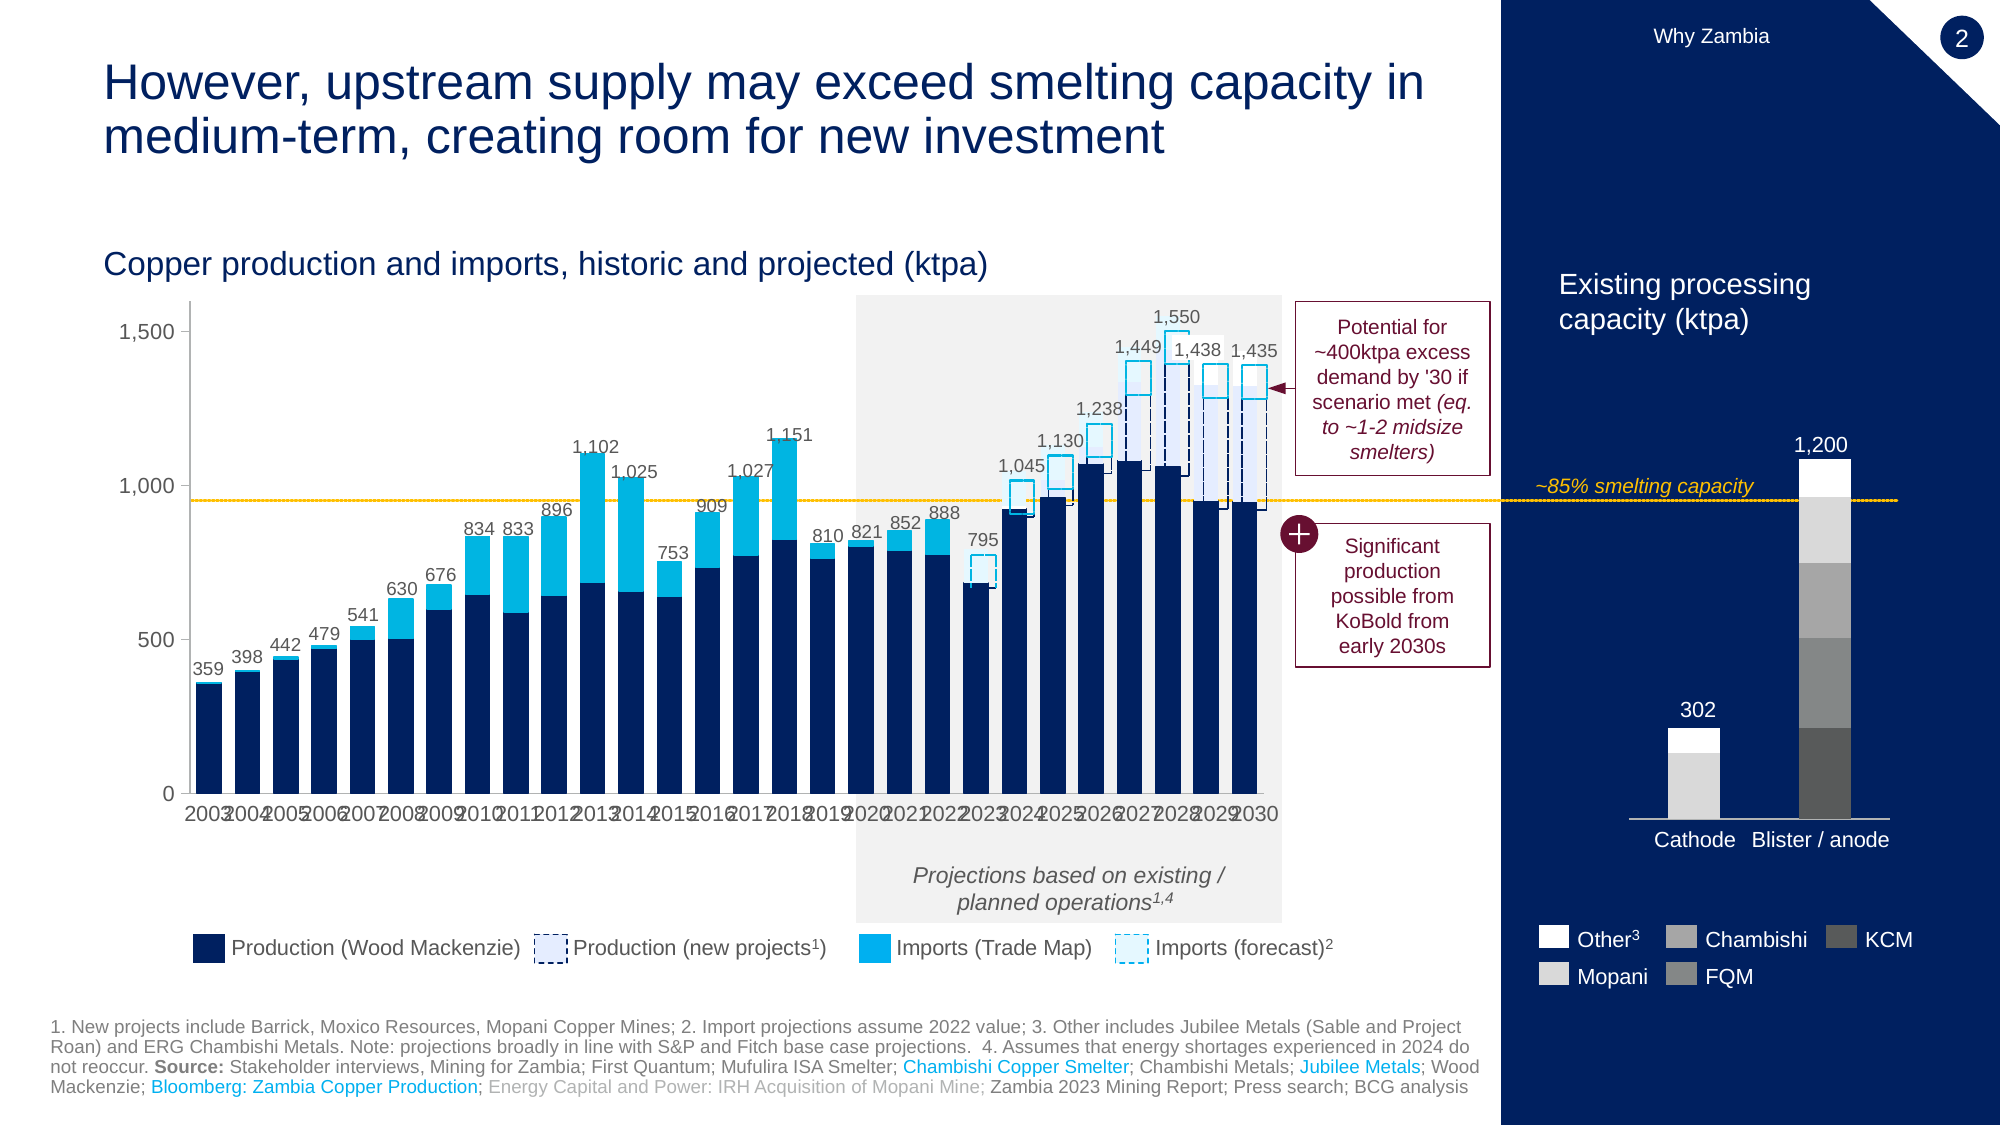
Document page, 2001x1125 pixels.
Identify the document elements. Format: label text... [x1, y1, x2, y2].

chart [688, 808, 697, 813]
chart [1243, 366, 1266, 398]
text_box 2011 [504, 797, 533, 846]
text_box Imports (forecast)2 [1155, 929, 1363, 969]
text_box 1,027 [725, 457, 777, 482]
text_box Existing processing capacity (ktpa) [1558, 265, 1897, 318]
chart [881, 808, 887, 817]
text_box 2023 [969, 797, 998, 846]
chart [1623, 328, 1896, 830]
text_box [1626, 318, 1638, 328]
text_box Production (new projects1) [573, 929, 847, 969]
chart [1269, 807, 1275, 817]
text_box 1,438 [1172, 335, 1224, 360]
text_box [1004, 934, 1366, 970]
text_box 1,449 [1112, 332, 1164, 357]
text_box 1,102 [570, 433, 622, 458]
text_box Why Zambia [1653, 14, 1892, 56]
text_box [1737, 318, 1744, 328]
text_box 2025 [1046, 797, 1075, 846]
text_box 1. New projects include Barrick, Moxico Resources, Mopani Copper Mines; 2. Import projections assume 2022 value; 3. Other includes Jubilee Metals (Sable and Project Roan) and ERG Chambishi Metals. Note: projections broadly in line with S&P and Fitch base case projections. 4. Assumes that energy shortages experienced in 2024 do not reoccur. Source: Stakeholder interviews, Mining for Zambia; First Quantum; Mufulira ISA Smelter; Chambishi Copper Smelter; Chambishi Metals; Jubilee Metals; Wood Mackenzie; Bloomberg: Zambia Copper Production ; Energy Capital and Power: IRH Acquisition of Mopani Mine; Zambia 2023 Mining Report; Press search; BCG analysis [50, 1017, 1488, 1098]
text_box 2019 [814, 797, 843, 846]
text_box 888 [927, 498, 963, 523]
text_box 1,238 [1074, 395, 1125, 420]
text_box [1712, 318, 1719, 327]
text_box 909 [694, 492, 730, 517]
chart [998, 808, 1004, 817]
text_box 1,045 [996, 451, 1048, 476]
text_box [535, 934, 567, 963]
text_box 676 [423, 561, 459, 585]
text_box 896 [539, 496, 575, 521]
text_box FQM [1705, 960, 1754, 989]
text_box [1720, 318, 1734, 328]
chart [223, 808, 229, 817]
text_box 1,151 [764, 420, 815, 445]
chart [610, 808, 616, 817]
text_box 398 [229, 643, 265, 668]
chart [765, 808, 771, 817]
text_box ~85% smelting capacity [1535, 452, 1623, 499]
text_box 1,550 [1151, 302, 1203, 327]
text_box Other3 [1578, 923, 1640, 952]
text_box 2008 [388, 797, 417, 846]
text_box 2030 [1240, 797, 1269, 846]
text_box 2028 [1162, 797, 1191, 846]
text_box [1648, 318, 1657, 328]
text_box [1660, 318, 1677, 328]
text_box 2003 [194, 797, 223, 846]
text_box 810 [810, 521, 846, 546]
text_box 2010 [465, 797, 494, 846]
text_box [1594, 318, 1601, 327]
text_box 359 [190, 655, 226, 679]
text_box 2005 [271, 797, 300, 846]
text_box [1692, 318, 1701, 328]
text_box [1727, 321, 1734, 327]
text_box 2007 [349, 797, 378, 846]
text_box 2017 [736, 797, 765, 846]
chart [494, 807, 500, 817]
text_box 541 [345, 601, 381, 626]
text_box [1502, 0, 2000, 1125]
text_box 2027 [1124, 797, 1153, 846]
text_box [859, 934, 891, 963]
text_box [1577, 321, 1584, 327]
text_box [1610, 321, 1617, 327]
chart [95, 290, 1288, 817]
text_box 2022 [930, 797, 959, 846]
text_box 2012 [543, 797, 572, 846]
text_box 821 [849, 518, 885, 543]
text_box 833 [500, 514, 536, 539]
text_box 2018 [775, 797, 804, 846]
chart [536, 807, 542, 816]
text_box 2029 [1201, 797, 1230, 846]
text_box 2020 [853, 797, 881, 846]
text_box 1,130 [1035, 426, 1086, 451]
chart [1075, 808, 1084, 813]
chart [1153, 808, 1159, 817]
text_box 2009 [426, 797, 455, 846]
text_box Significant production possible from KoBold from early 2030s [1295, 523, 1490, 667]
title However, upstream supply may exceed smelting capacity in medium-term, creating room for new investment [103, 55, 1455, 166]
text_box 834 [461, 514, 497, 539]
text_box 2026 [1085, 797, 1114, 846]
chart [1036, 808, 1041, 816]
chart [262, 808, 267, 816]
text_box KCM [1865, 923, 1914, 952]
text_box Blister / anode [1783, 823, 1858, 881]
text_box [1641, 318, 1645, 328]
text_box Copper production and imports, historic and projected (ktpa) [103, 241, 1042, 295]
text_box 2021 [891, 797, 920, 846]
chart [572, 808, 578, 816]
text_box 2006 [310, 797, 339, 846]
text_box 852 [888, 509, 924, 534]
text_box [1678, 318, 1686, 328]
text_box 479 [306, 619, 342, 644]
chart [339, 808, 348, 817]
text_box 795 [965, 526, 1001, 551]
chart [959, 808, 965, 816]
text_box Projections based on existing / planned operations1,4 [856, 817, 1282, 923]
chart [300, 808, 309, 813]
text_box Other3 [1580, 933, 1591, 946]
text_box 753 [655, 538, 691, 563]
text_box 2 [1940, 15, 1984, 60]
text_box 2024 [1007, 797, 1036, 846]
text_box 1,200 [1791, 428, 1851, 456]
text_box Chambishi [1705, 923, 1809, 952]
chart [1114, 808, 1123, 817]
text_box Imports (Trade Map) [896, 929, 1104, 969]
text_box [1656, 318, 1661, 326]
text_box 1,025 [609, 458, 660, 482]
chart [649, 808, 654, 816]
text_box 1,435 [1229, 336, 1280, 361]
text_box [1704, 318, 1709, 328]
text_box [1280, 515, 1319, 553]
chart [924, 807, 929, 815]
text_box Production (Wood Mackenzie) [231, 929, 530, 969]
chart [378, 808, 384, 817]
text_box 630 [384, 574, 420, 599]
text_box 2004 [233, 797, 262, 846]
text_box 302 [1677, 693, 1720, 722]
text_box Cathode [1653, 823, 1744, 852]
text_box 2016 [698, 797, 727, 846]
chart [727, 807, 735, 817]
text_box 2013 [581, 797, 610, 846]
text_box 2014 [620, 797, 649, 846]
text_box Mopani [1578, 960, 1650, 989]
text_box 442 [268, 630, 304, 655]
text_box Potential for ~400ktpa excess demand by '30 if scenario met (eq. to ~1-2 midsize smelters) [1295, 301, 1490, 475]
text_box [193, 934, 225, 963]
text_box 2015 [659, 797, 688, 846]
